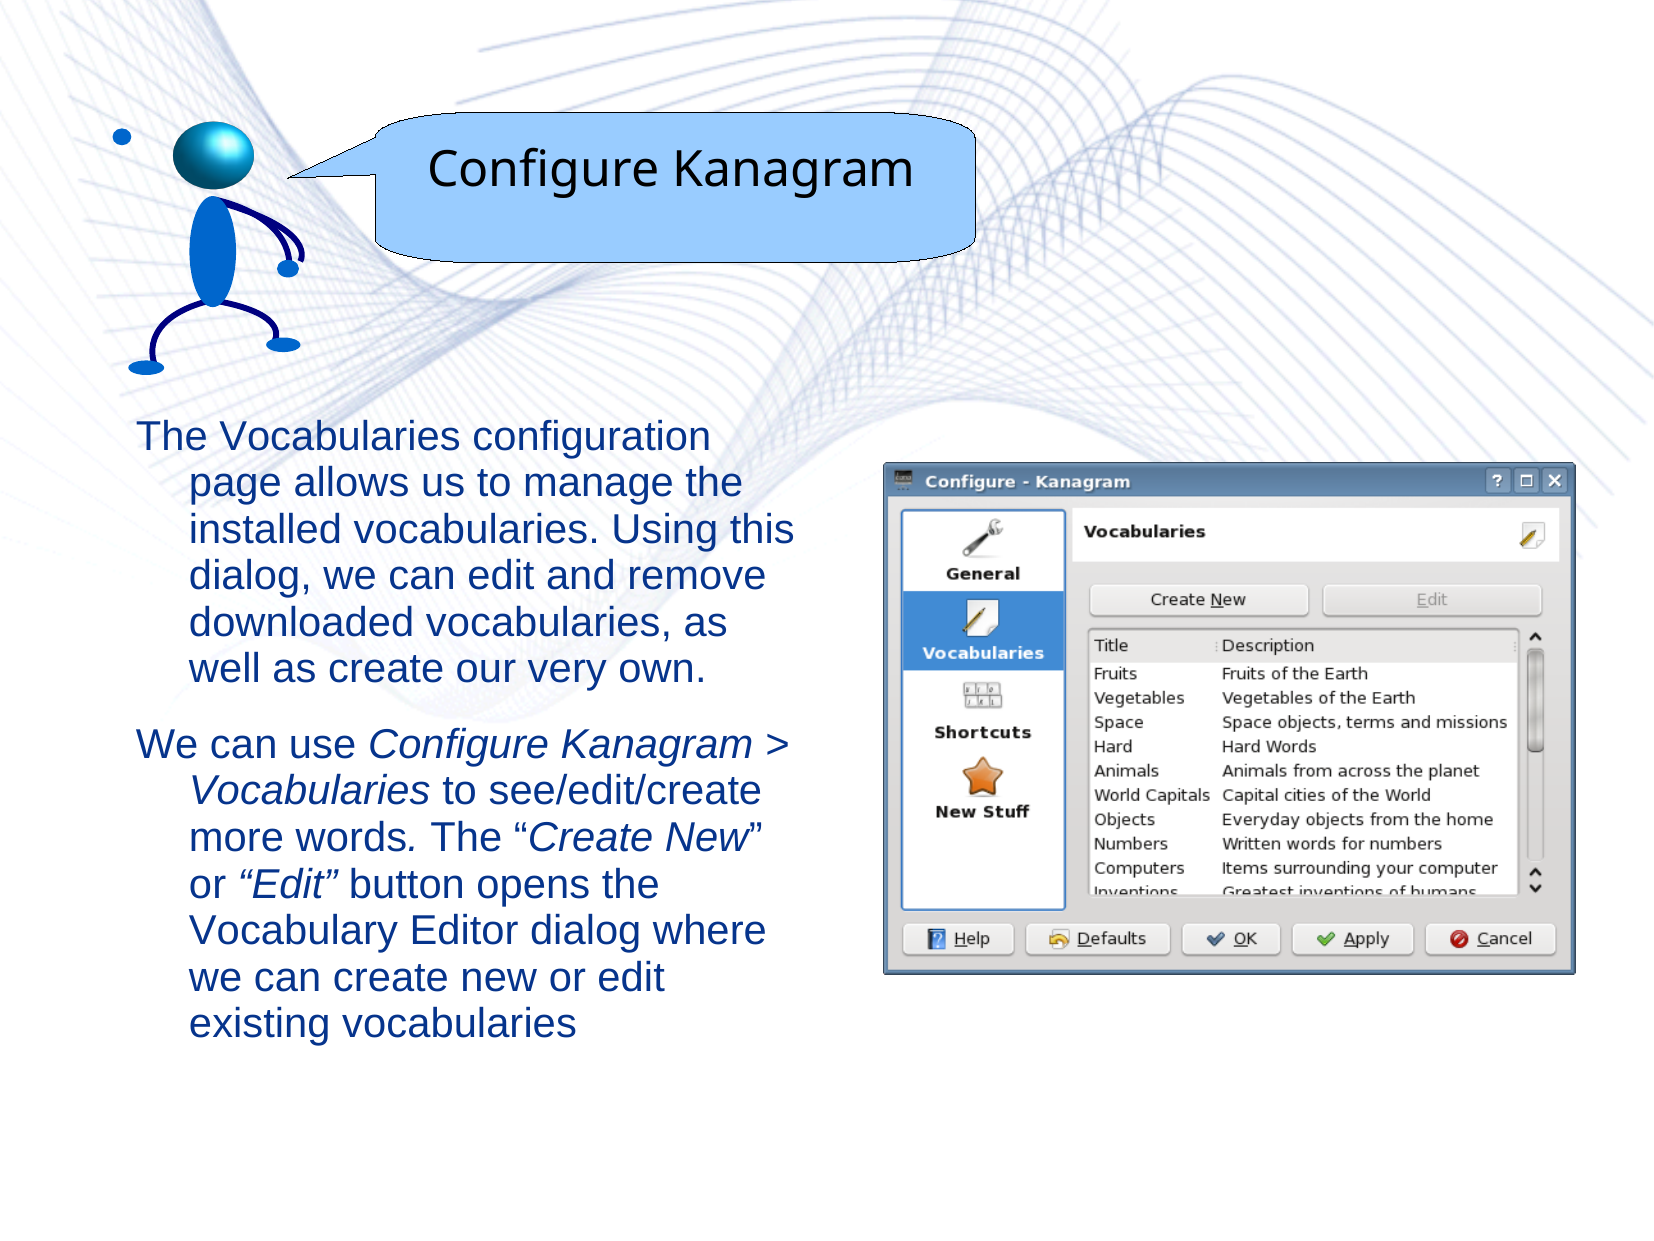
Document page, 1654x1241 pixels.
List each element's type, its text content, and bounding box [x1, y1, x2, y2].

list The Vocabularies configuration page allows us to manage the installed vocabularies. Using this dialog, we can edit and remove downloaded vocabularies, as well as create our very own. We can use Configure Kanagram > Vocabularies to see/edit/create more words. The “Create New” or “Edit” button opens the Vocabulary Editor dialog where we can create new or edit existing vocabularies [118, 412, 810, 1123]
picture [0, 0, 1654, 1241]
text_box [266, 337, 301, 353]
text_box [112, 128, 132, 146]
text_box Configure Kanagram [412, 125, 976, 263]
text_box [128, 360, 165, 376]
text_box [276, 259, 299, 278]
text_box [189, 196, 237, 308]
text_box [287, 112, 962, 257]
